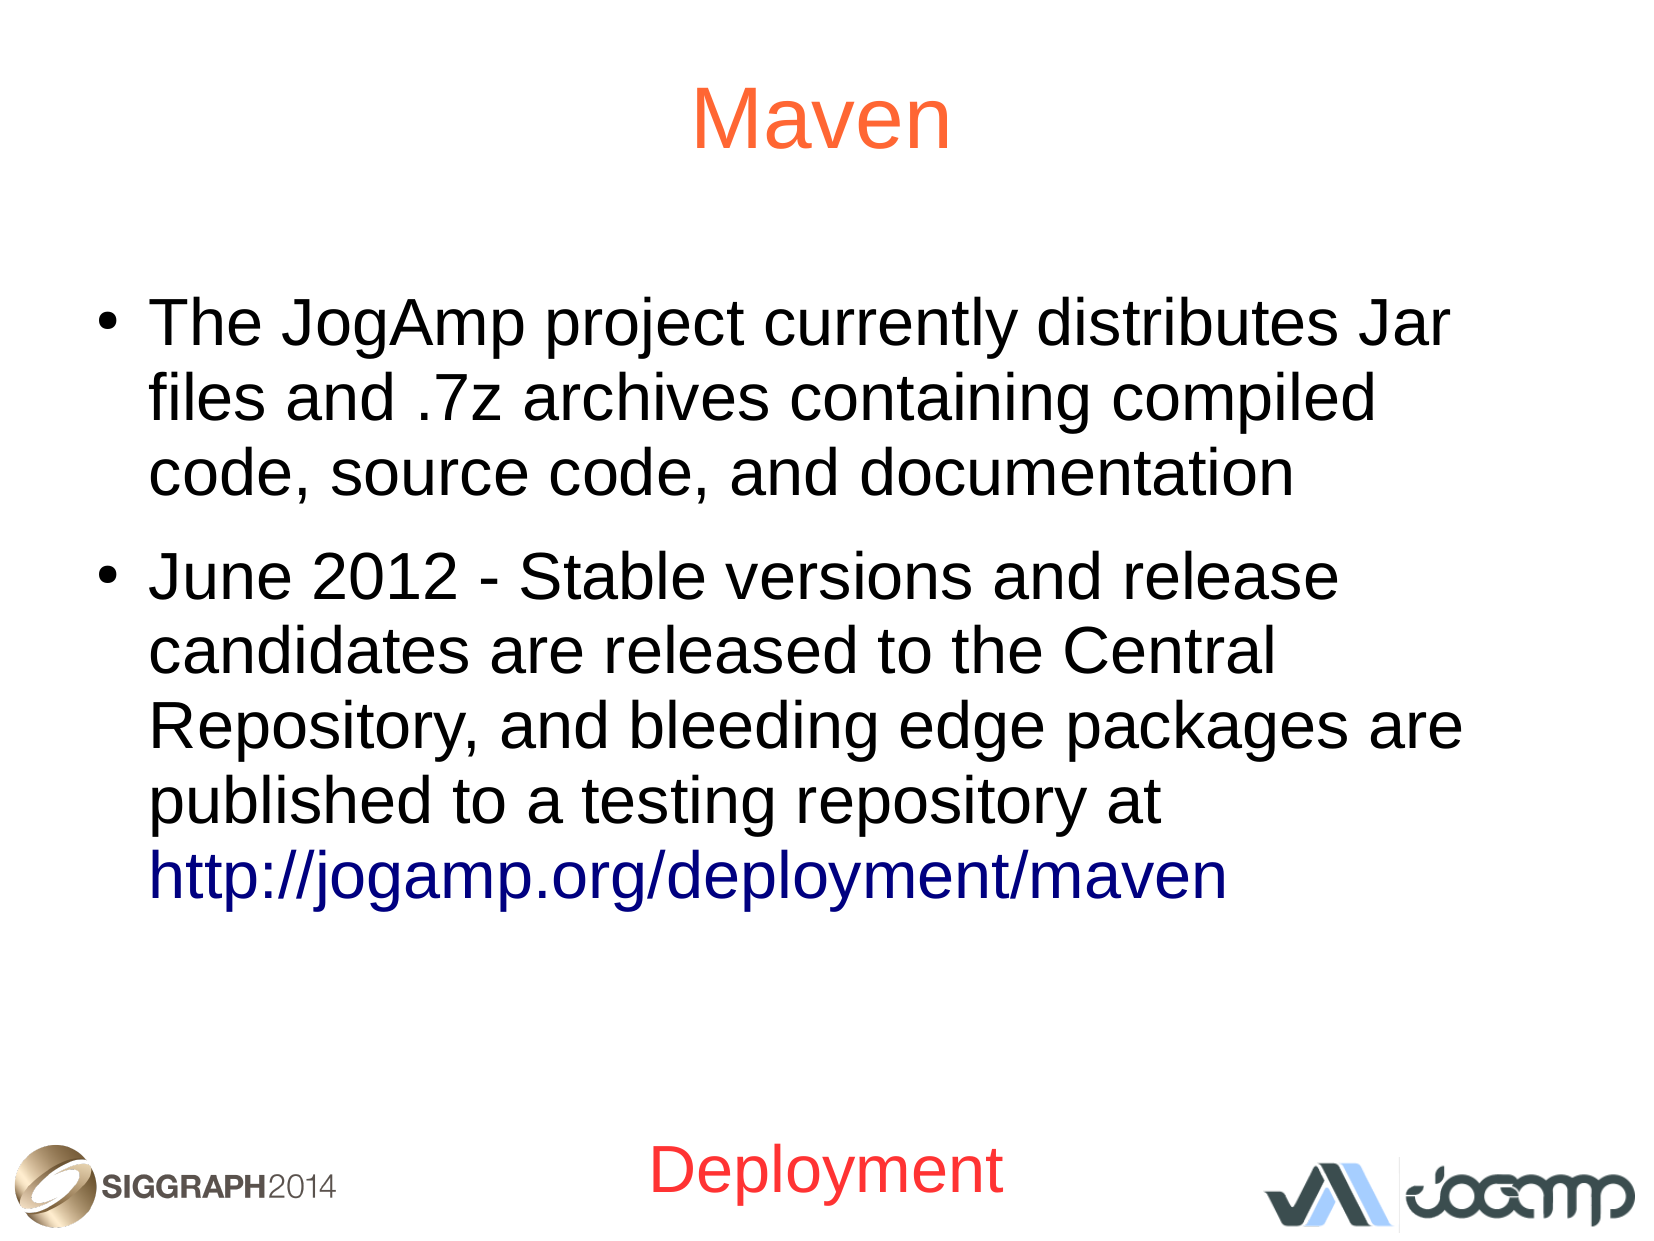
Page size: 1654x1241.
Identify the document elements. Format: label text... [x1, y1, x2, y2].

picture [7, 1133, 343, 1239]
title Maven [68, 49, 1576, 188]
list The JogAmp project currently distributes Jar files and .7z archives containing compiled code, source code, and documentation June 2012 - Stable versions and release candidates are released to the Central Repository, and bleeding edge packages are published to a testing repository at http://jogamp.org/deployment/maven [78, 285, 1543, 1111]
picture [1262, 1157, 1635, 1233]
text_box Deployment [633, 1125, 1021, 1215]
